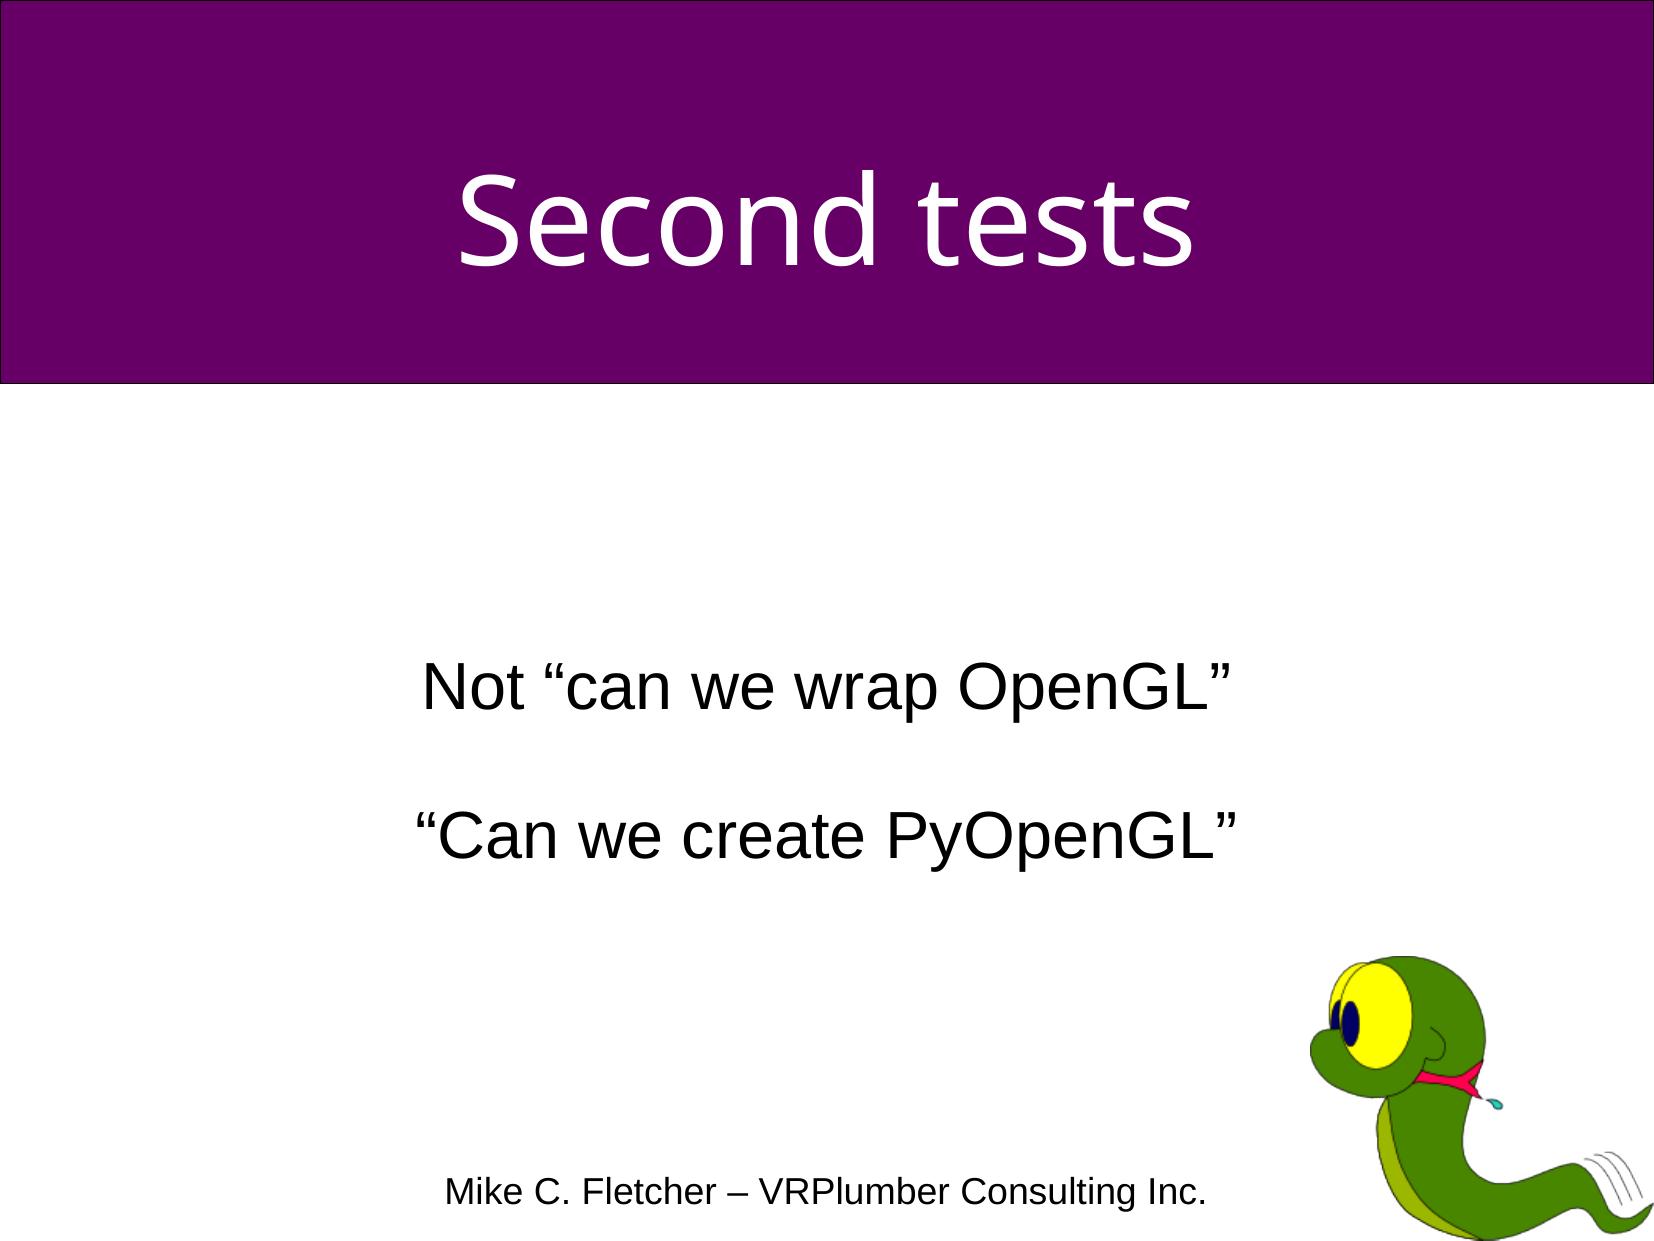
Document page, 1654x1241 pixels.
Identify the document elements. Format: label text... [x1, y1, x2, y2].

title Second tests [82, 56, 1571, 377]
picture [1310, 956, 1654, 1241]
subtitle Not “can we wrap OpenGL” “Can we create PyOpenGL” [82, 420, 1571, 1102]
